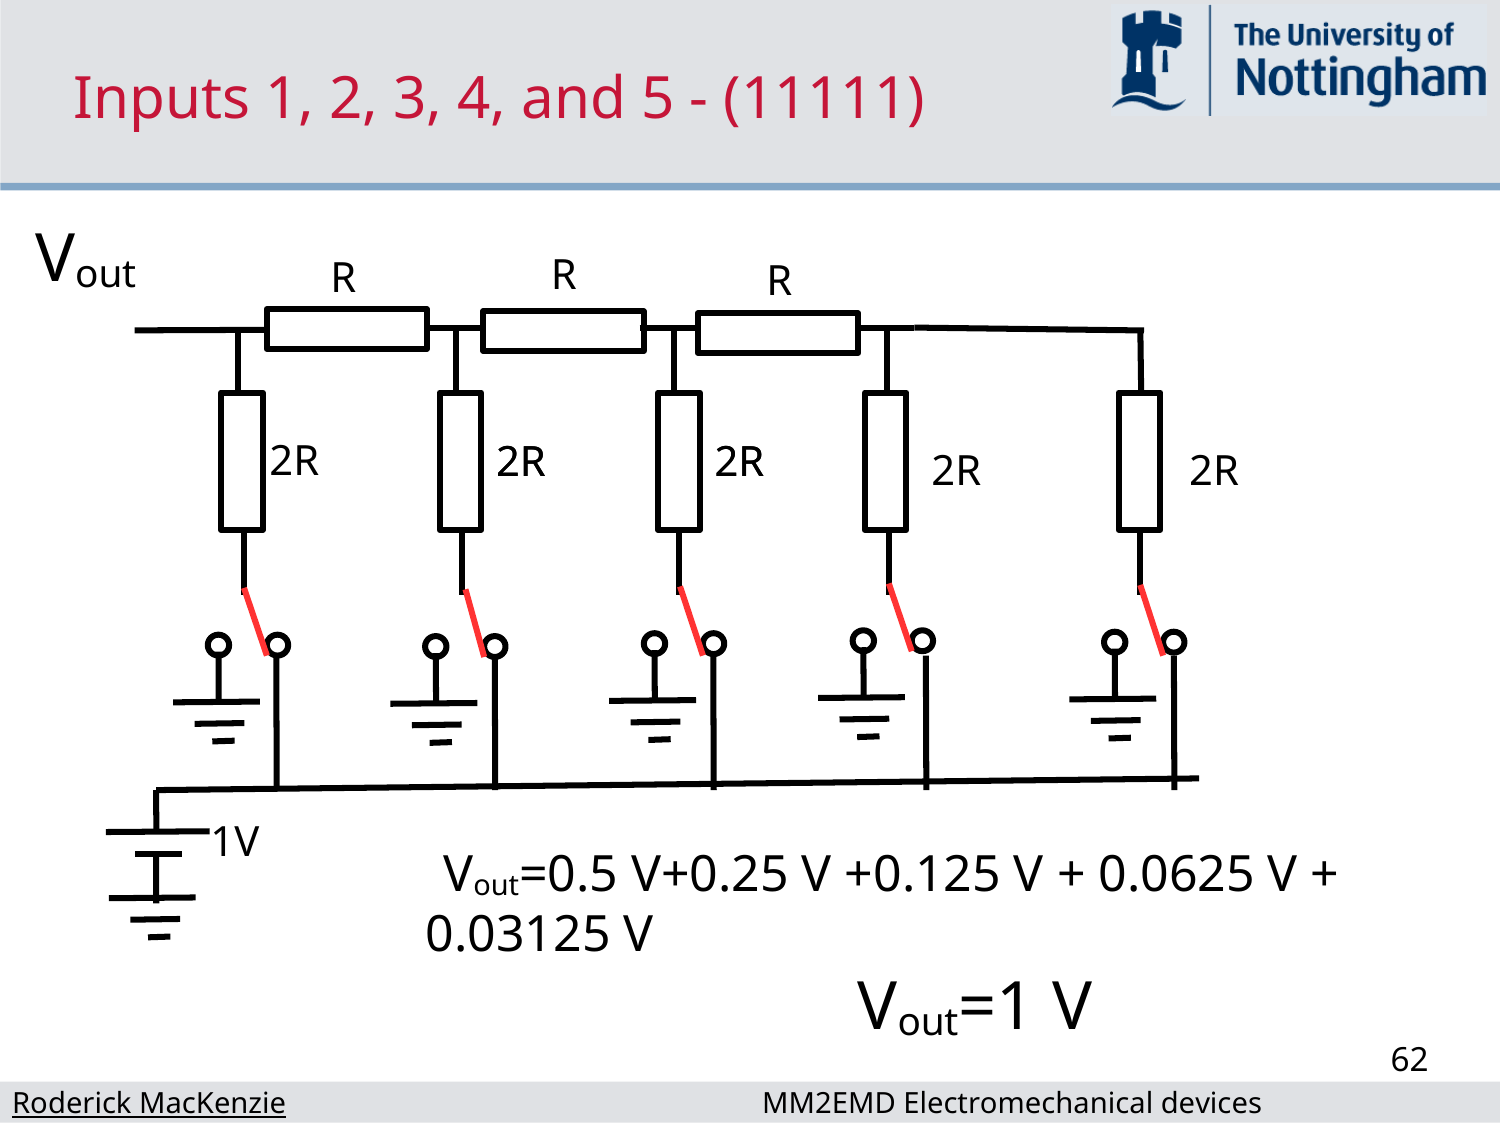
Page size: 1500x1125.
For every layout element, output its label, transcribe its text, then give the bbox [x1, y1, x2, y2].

text_box 2R [254, 426, 355, 561]
text_box <number> [1493, 1030, 1500, 1101]
picture [1111, 4, 1487, 116]
text_box Vout=1 V [819, 1031, 1493, 1125]
text_box 2R [916, 436, 1017, 572]
text_box 2R [481, 427, 582, 563]
text_box 2R [699, 427, 800, 563]
text_box Vout=0.5 V+0.25 V +0.125 V + 0.0625 V + 0.03125 V [411, 833, 1493, 1031]
text_box R [535, 240, 637, 376]
text_box R [751, 246, 852, 382]
text_box R [315, 243, 416, 379]
text_box 2R [1174, 436, 1275, 572]
title Inputs 1, 2, 3, 4, and 5 - (11111) [59, 20, 1137, 172]
text_box Vout [20, 207, 171, 342]
text_box 1V [195, 806, 296, 951]
